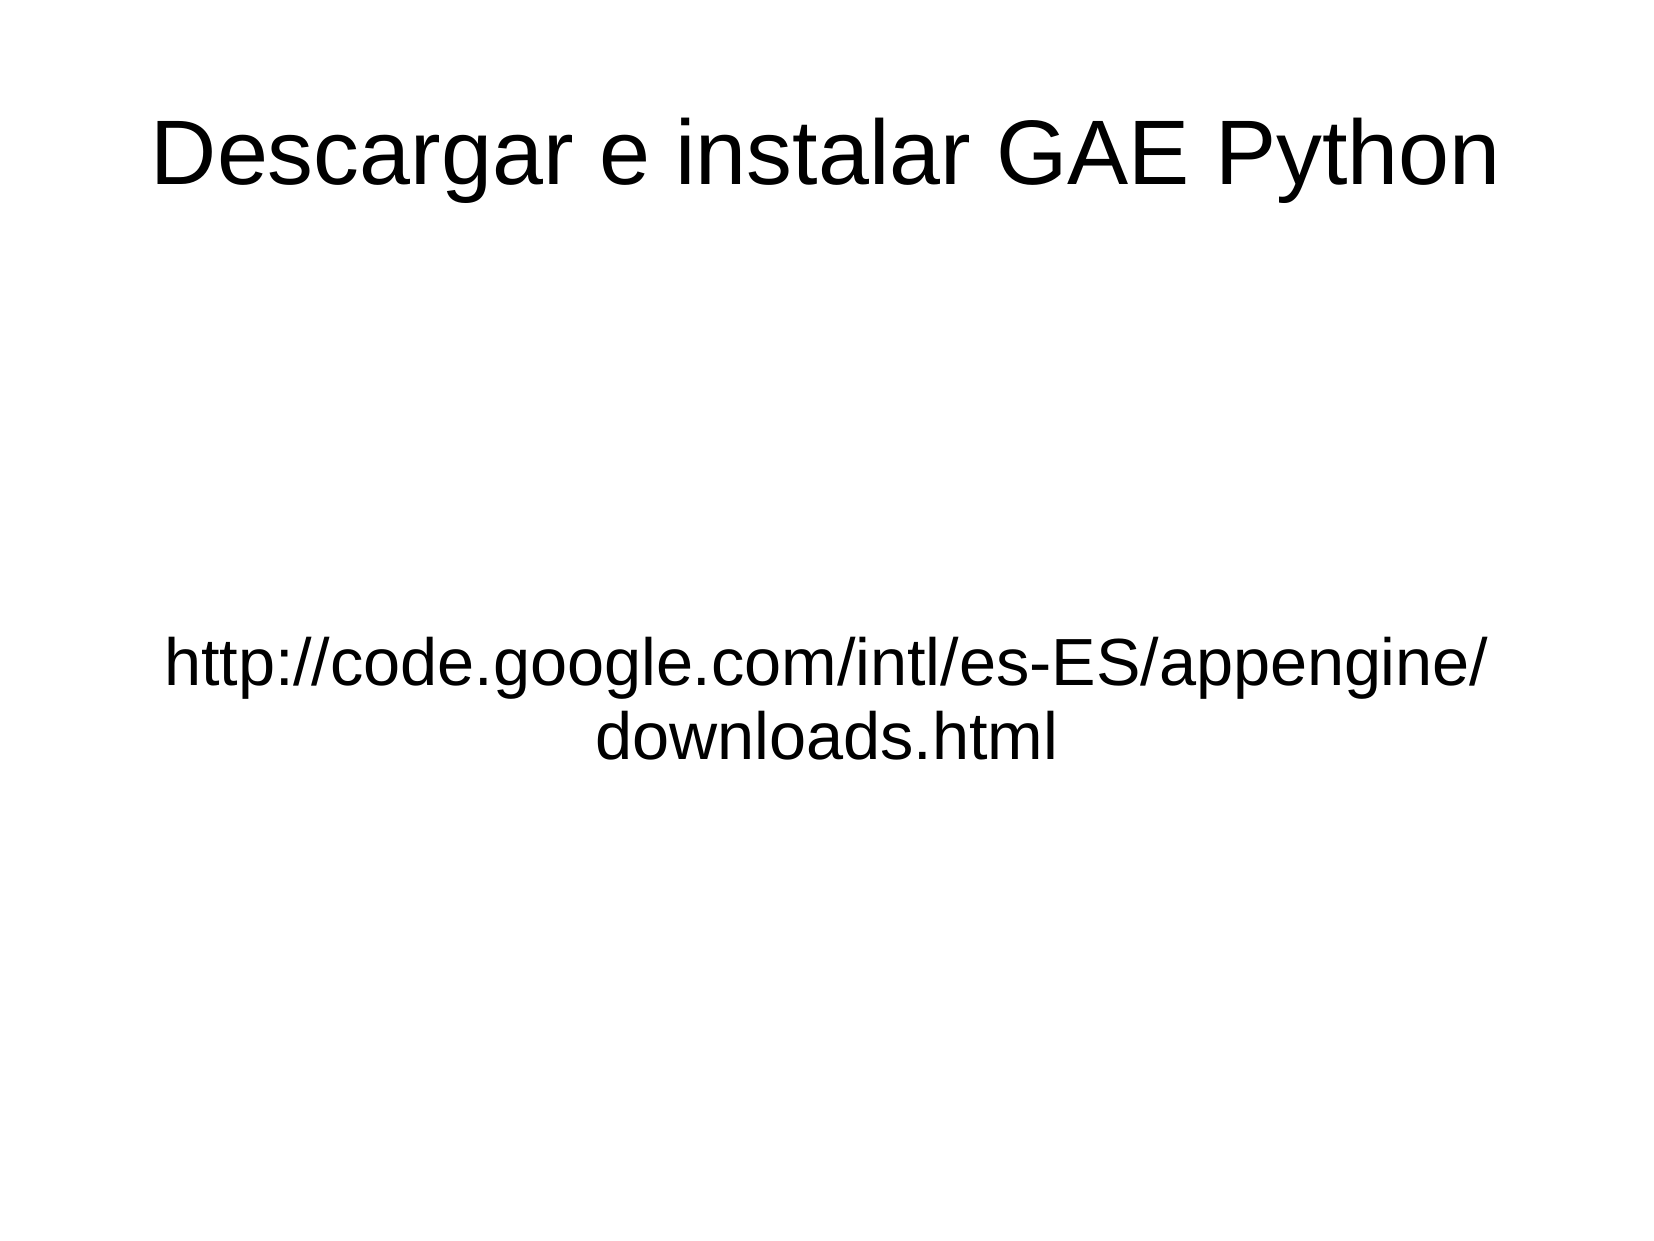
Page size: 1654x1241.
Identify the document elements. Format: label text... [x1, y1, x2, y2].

title Descargar e instalar GAE Python [82, 49, 1571, 257]
subtitle http://code.google.com/intl/es-ES/appengine/downloads.html [82, 290, 1571, 1109]
